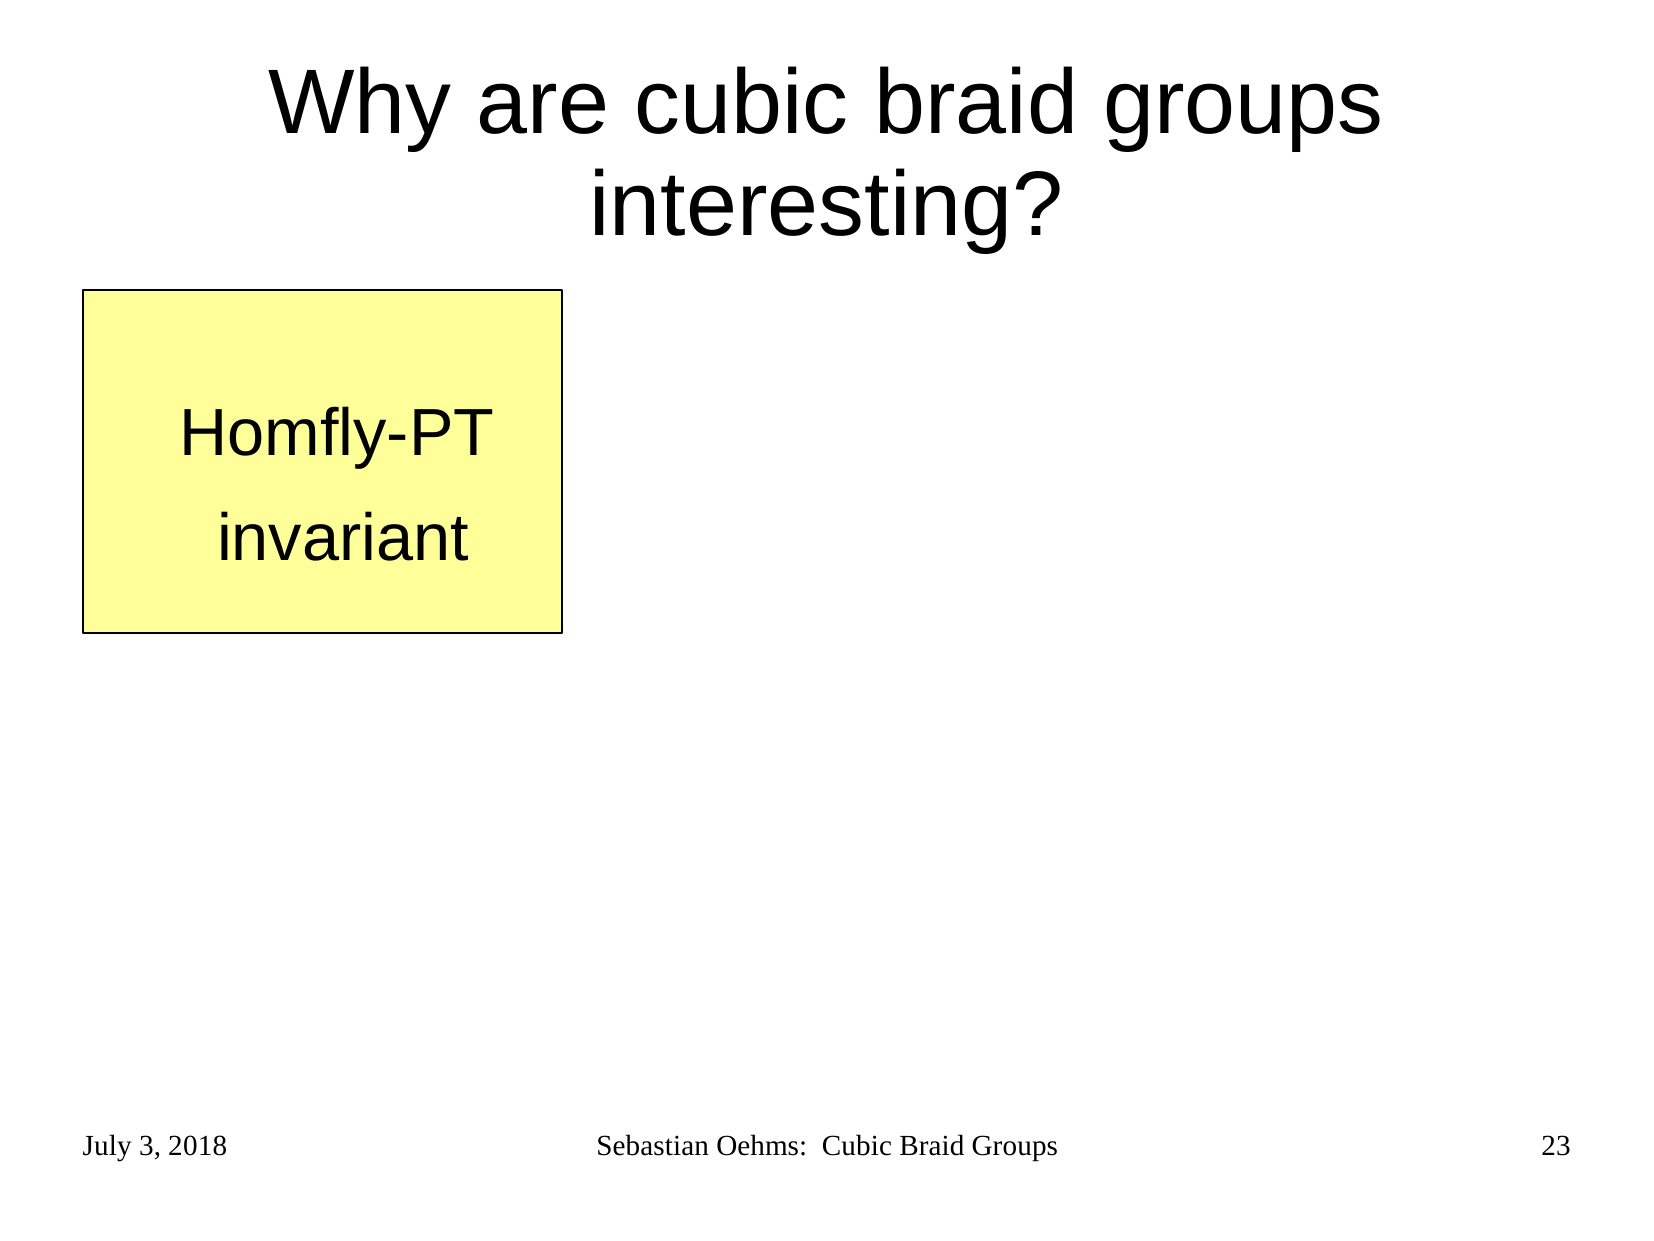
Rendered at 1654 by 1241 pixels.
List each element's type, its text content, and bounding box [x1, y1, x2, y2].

title Why are cubic braid groups interesting? [82, 49, 1571, 257]
list Homfly-PT invariant [82, 290, 562, 634]
